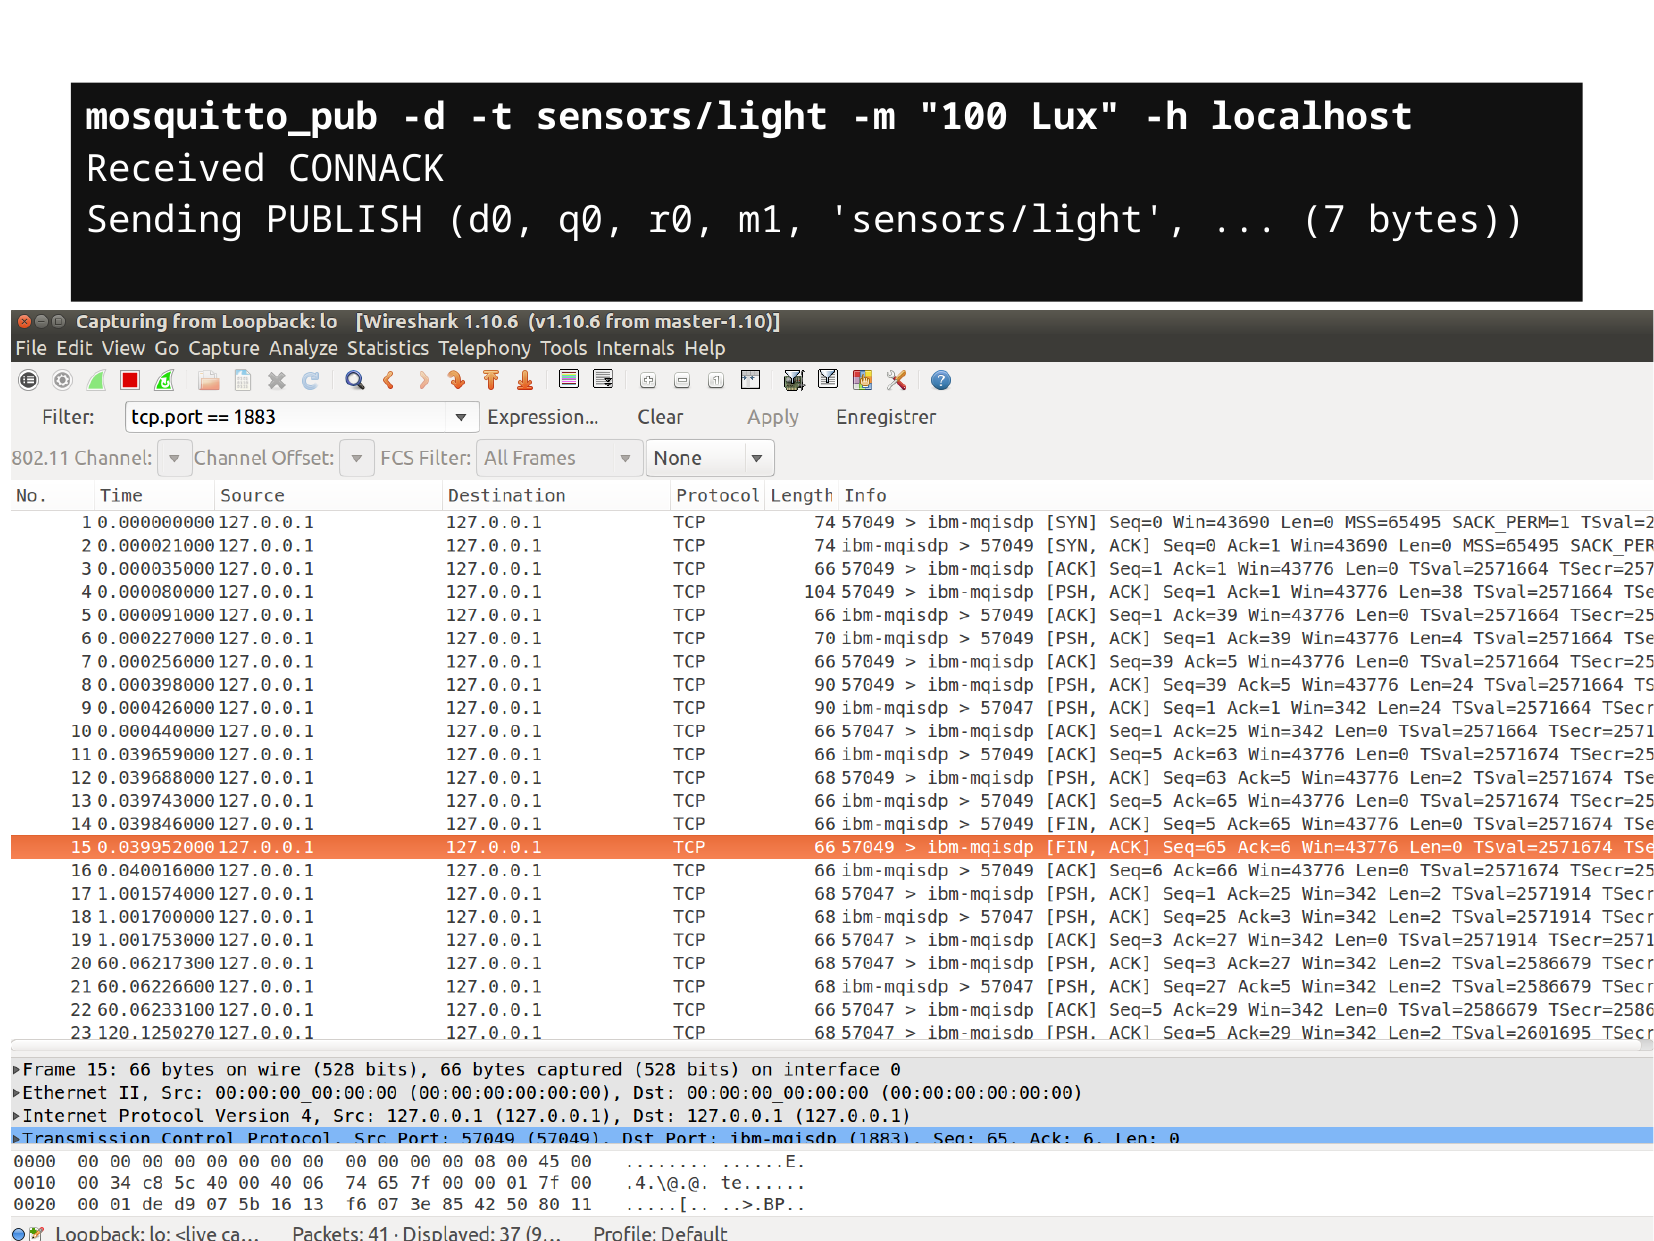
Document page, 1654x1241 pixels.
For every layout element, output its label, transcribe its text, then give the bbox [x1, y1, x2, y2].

text_box mosquitto_pub -d -t sensors/light -m "100 Lux" -h localhost Received CONNACK Sending PUBLISH (d0, q0, r0, m1, 'sensors/light', ... (7 bytes)) [70, 82, 1583, 273]
picture [11, 310, 1654, 1241]
